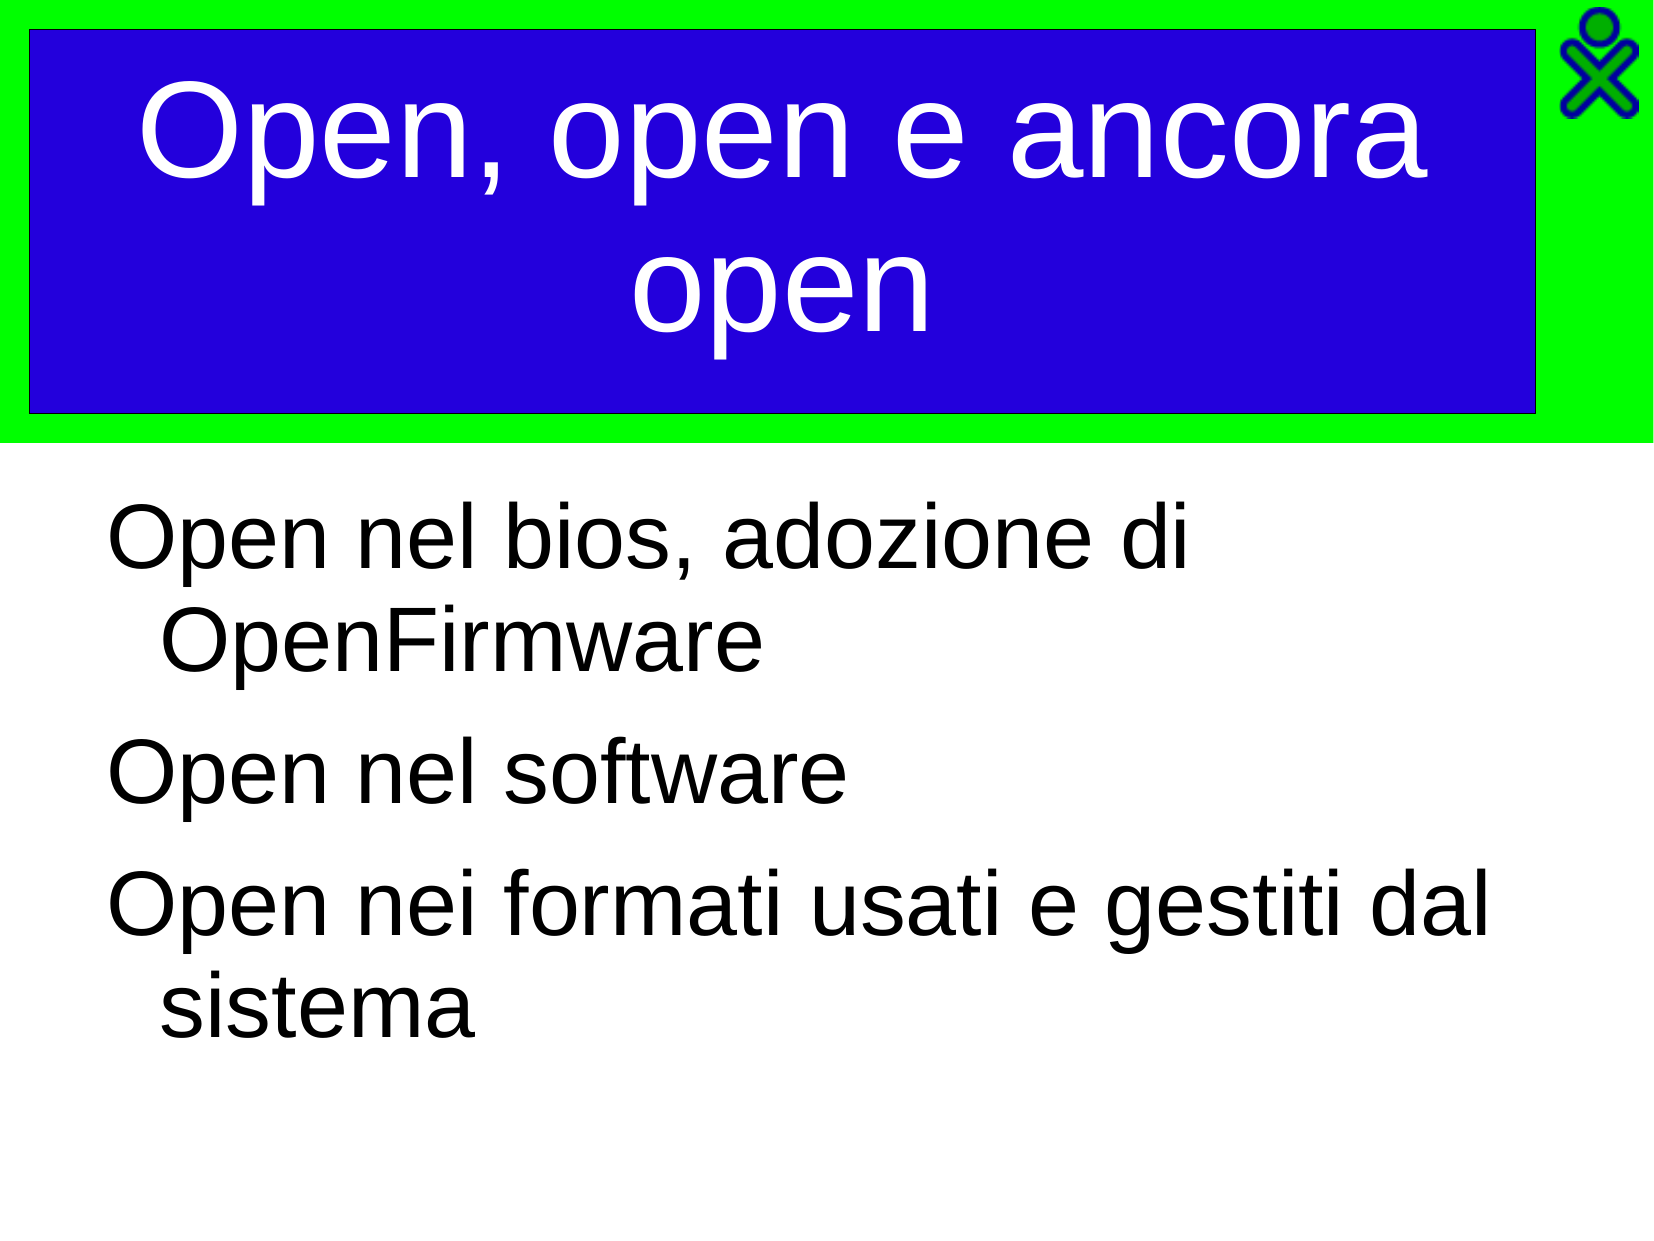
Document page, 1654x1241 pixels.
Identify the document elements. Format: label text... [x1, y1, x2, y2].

title Open, open e ancora open [59, 0, 1506, 414]
picture [1559, 7, 1639, 119]
list Open nel bios, adozione di OpenFirmware Open nel software Open nei formati usati e gestiti dal sistema [88, 485, 1577, 1108]
